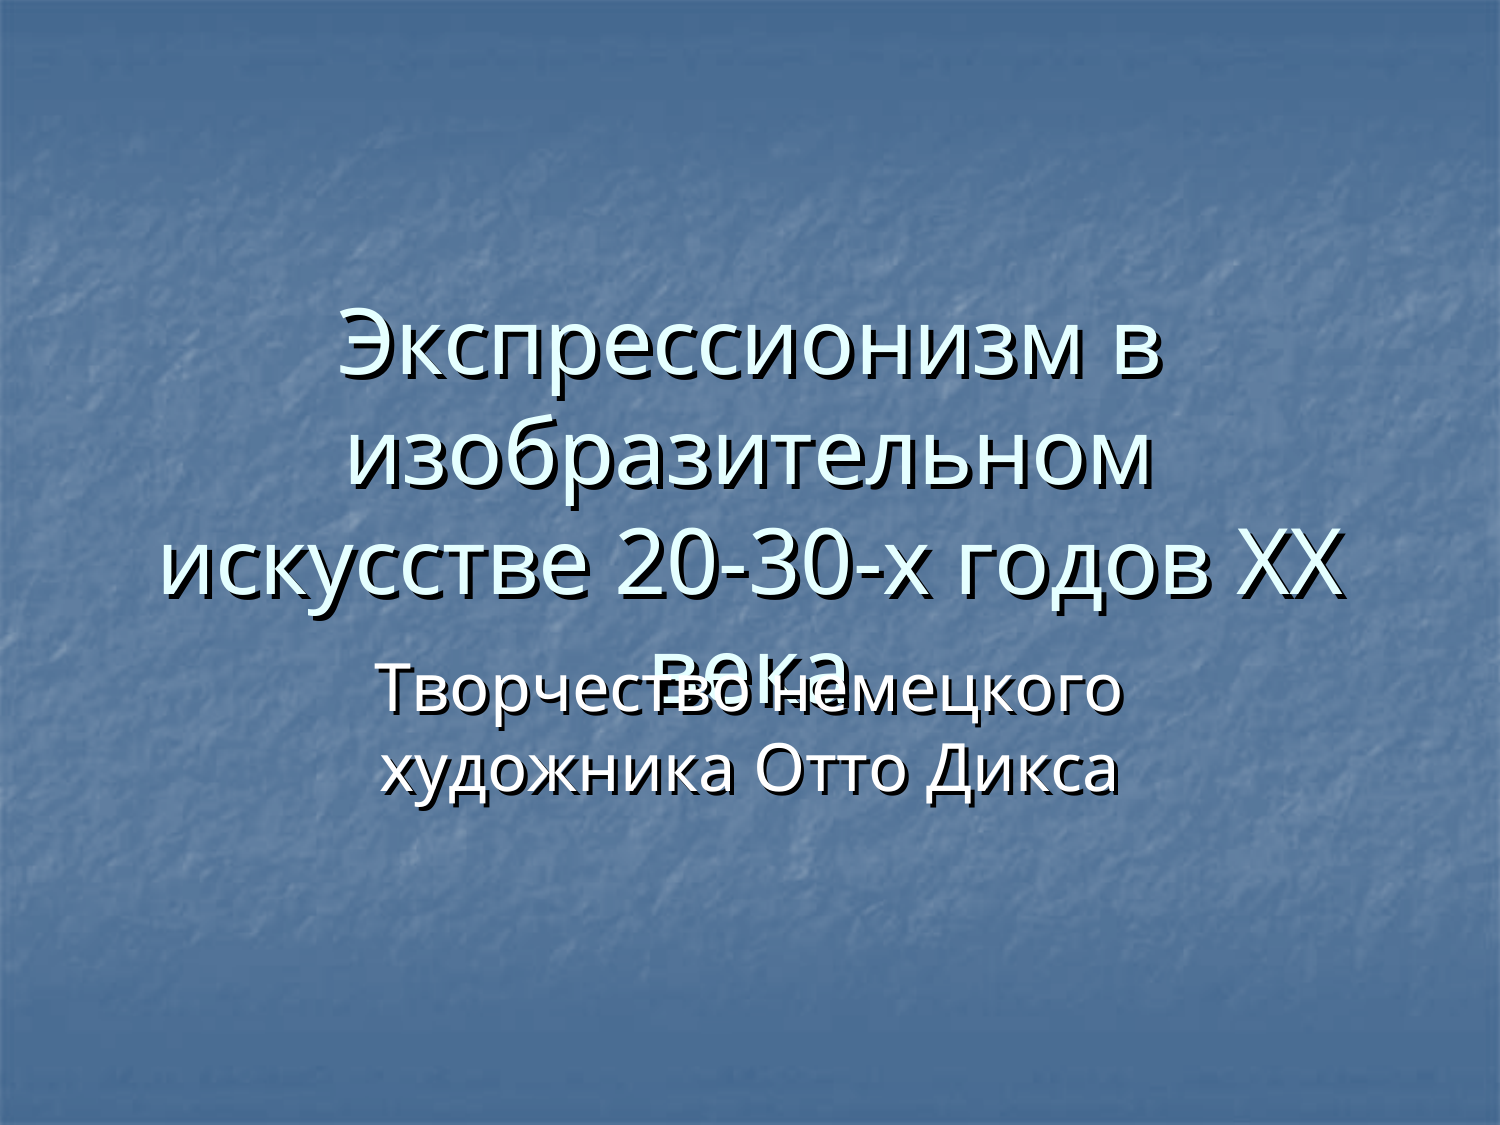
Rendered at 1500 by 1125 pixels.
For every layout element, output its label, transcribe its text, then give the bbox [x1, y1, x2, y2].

title Экспрессионизм в изобразительном искусстве 20-30-х годов XX века [112, 275, 1388, 576]
subtitle Творчество немецкого художника Отто Дикса [225, 637, 1276, 925]
